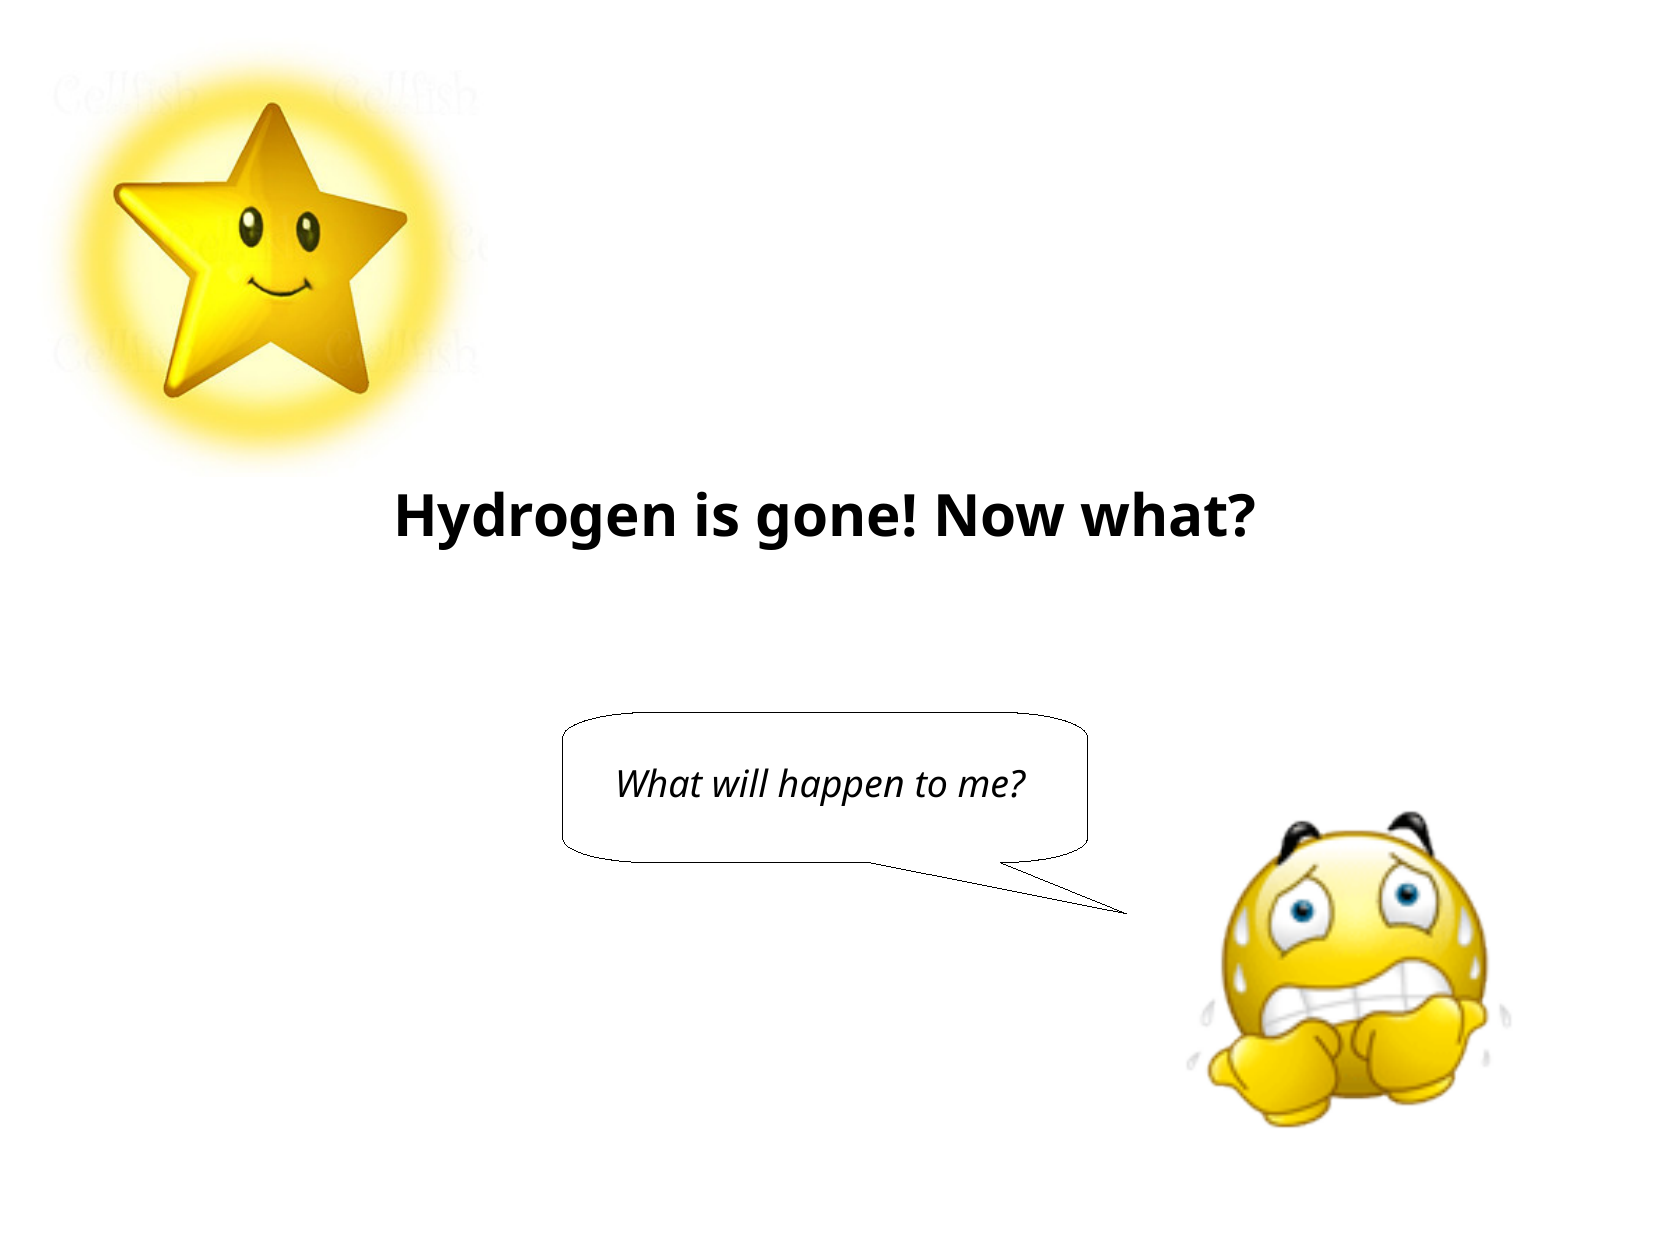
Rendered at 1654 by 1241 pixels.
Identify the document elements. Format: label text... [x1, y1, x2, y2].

picture [1162, 787, 1538, 1154]
text_box Hydrogen is gone! Now what? [0, 466, 1651, 563]
text_box [562, 712, 1127, 914]
picture [37, 37, 488, 477]
text_box What will happen to me? [600, 750, 1088, 852]
